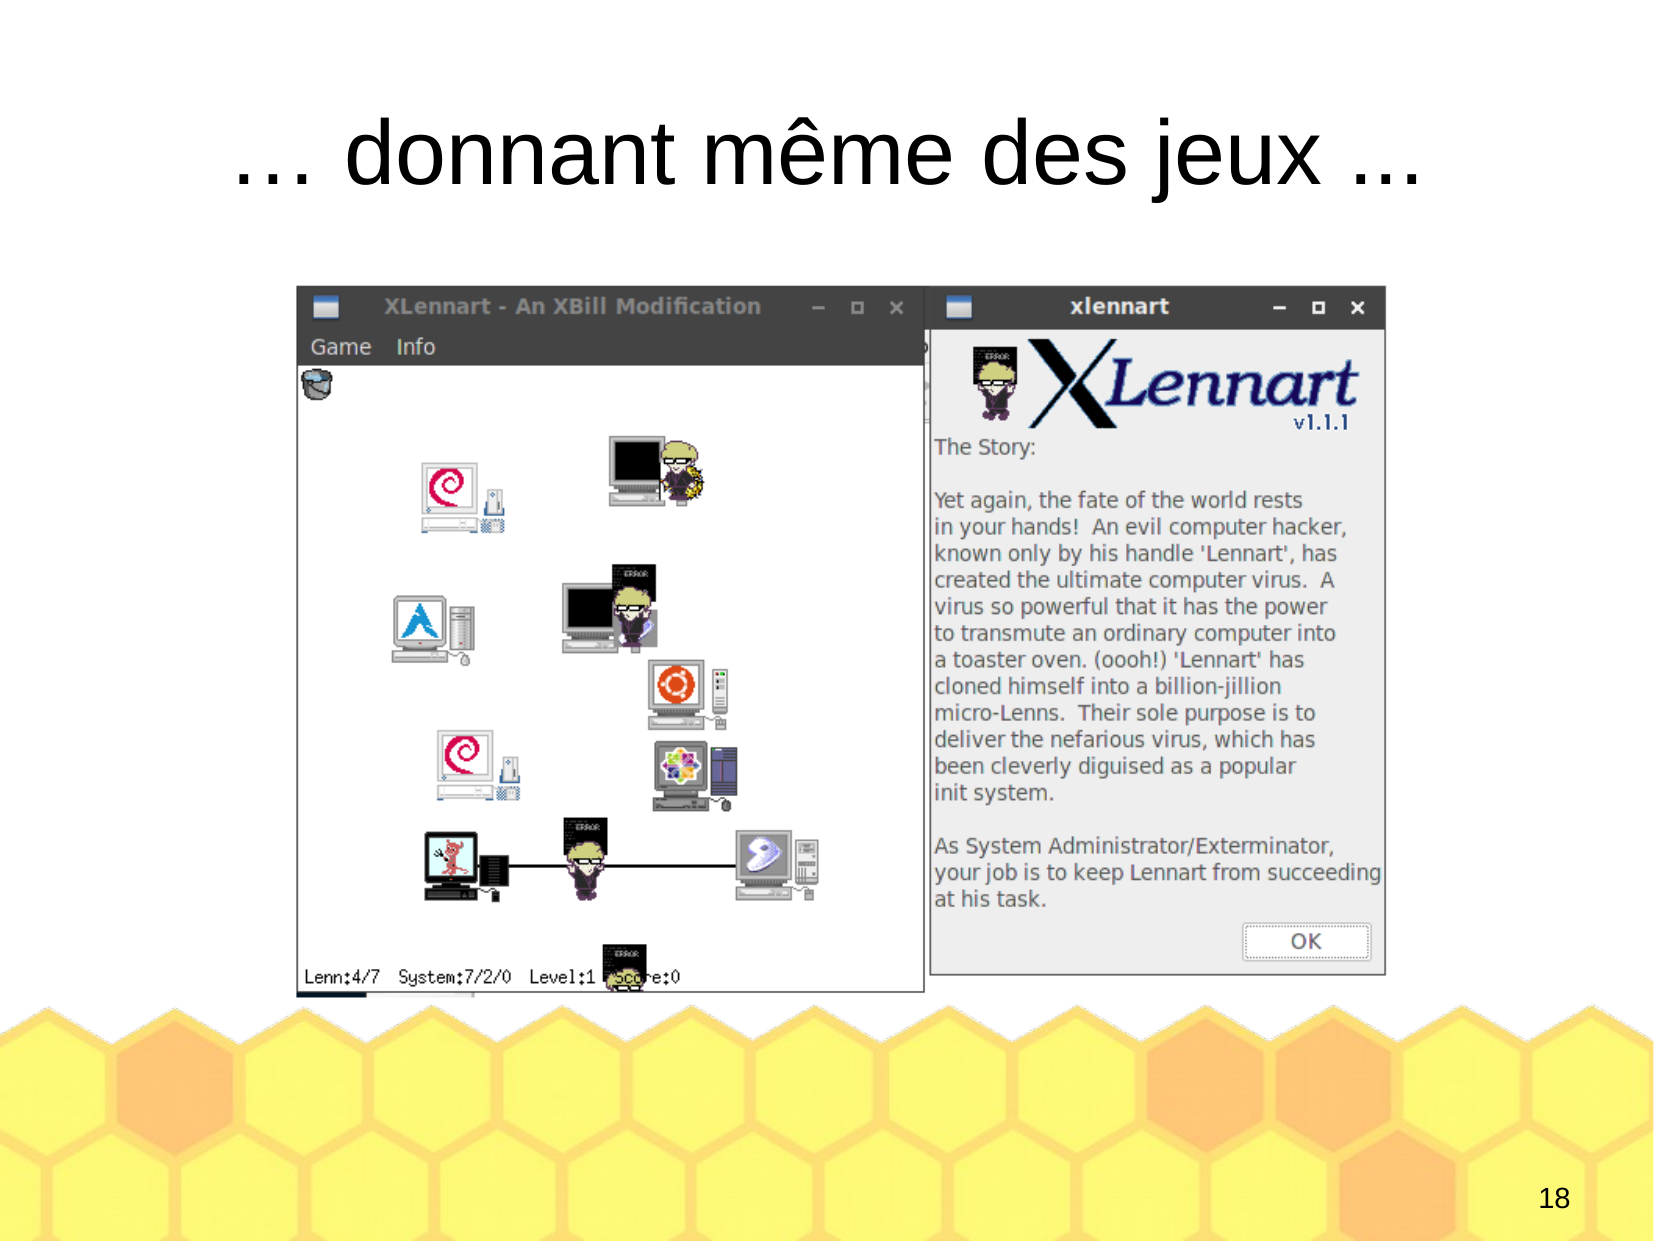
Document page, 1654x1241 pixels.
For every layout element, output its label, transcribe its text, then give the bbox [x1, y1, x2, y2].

picture [0, 283, 1654, 1241]
title … donnant même des jeux ... [82, 49, 1571, 257]
